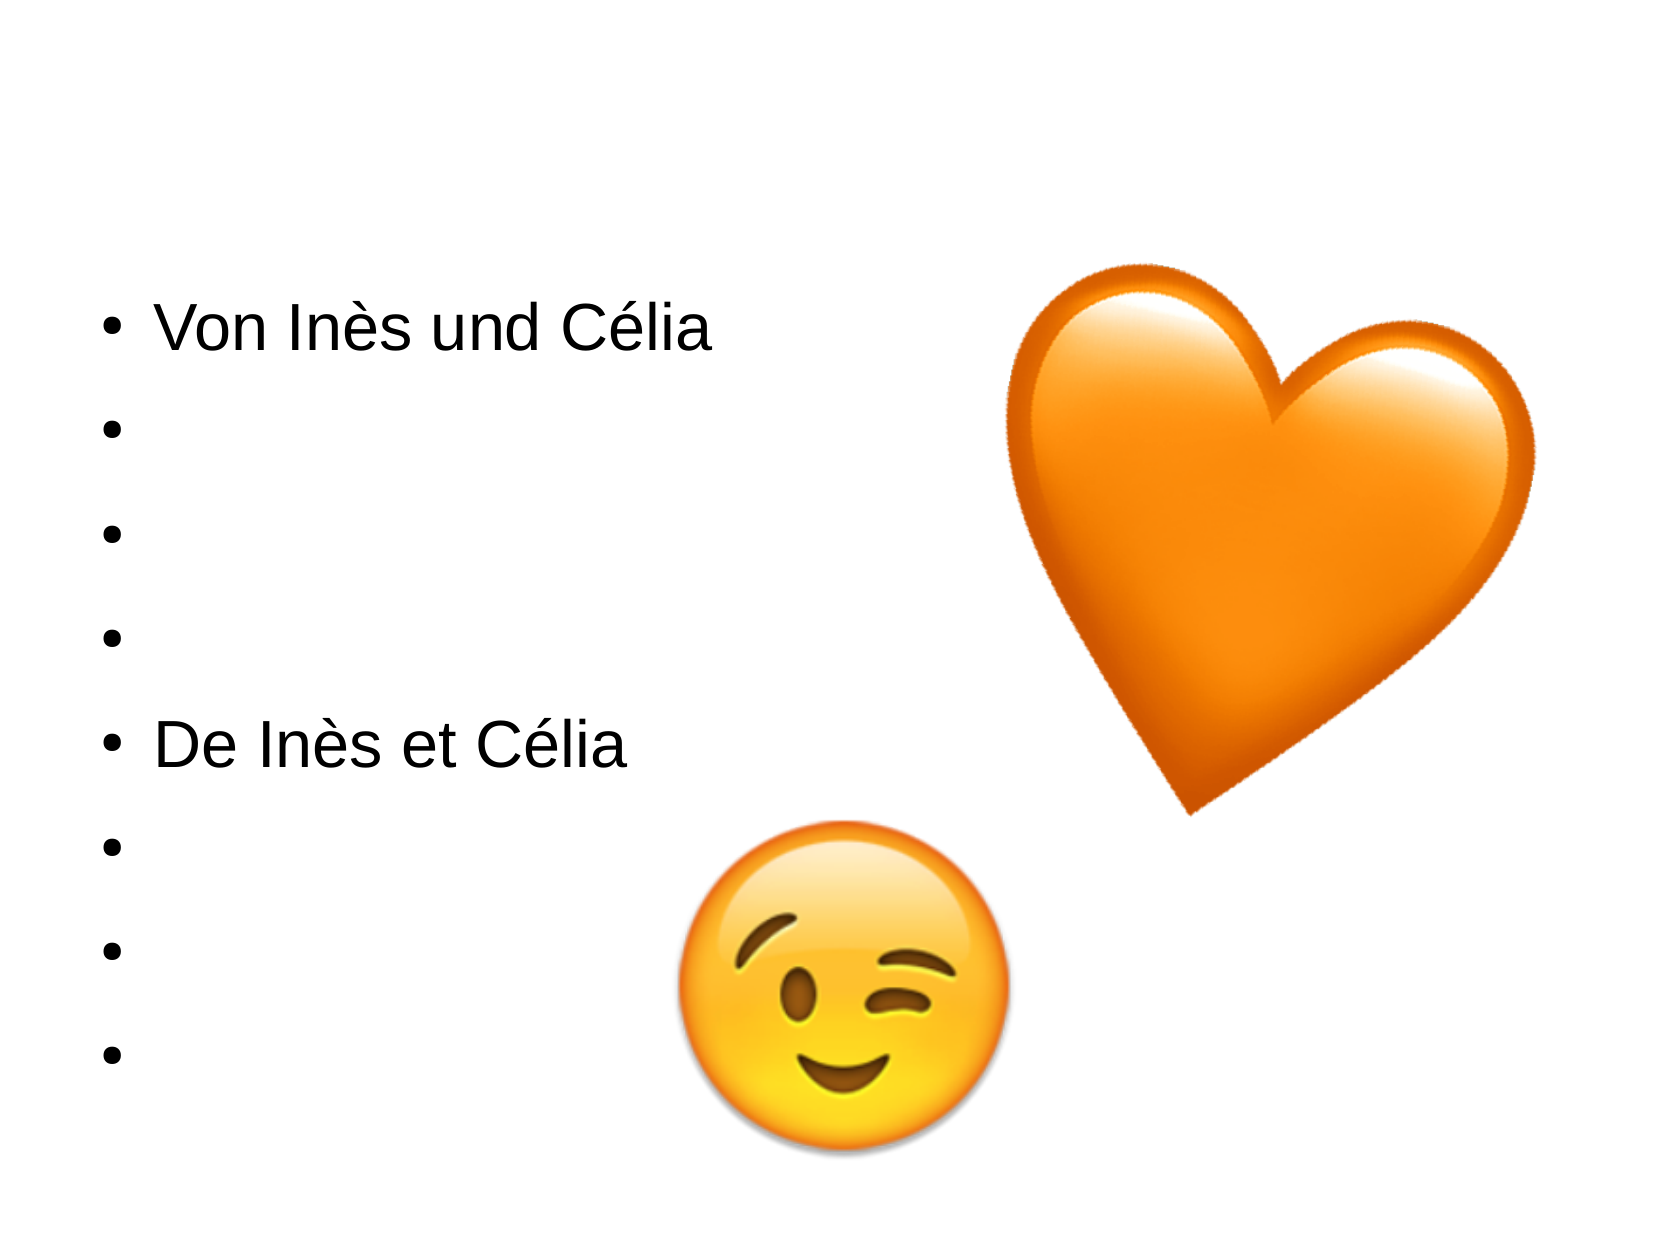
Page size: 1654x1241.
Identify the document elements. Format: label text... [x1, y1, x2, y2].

list Von Inès und Célia De Inès et Célia [1052, 636, 1571, 1010]
picture [637, 153, 1643, 1193]
list Von Inès und Célia De Inès et Célia [82, 290, 959, 1010]
